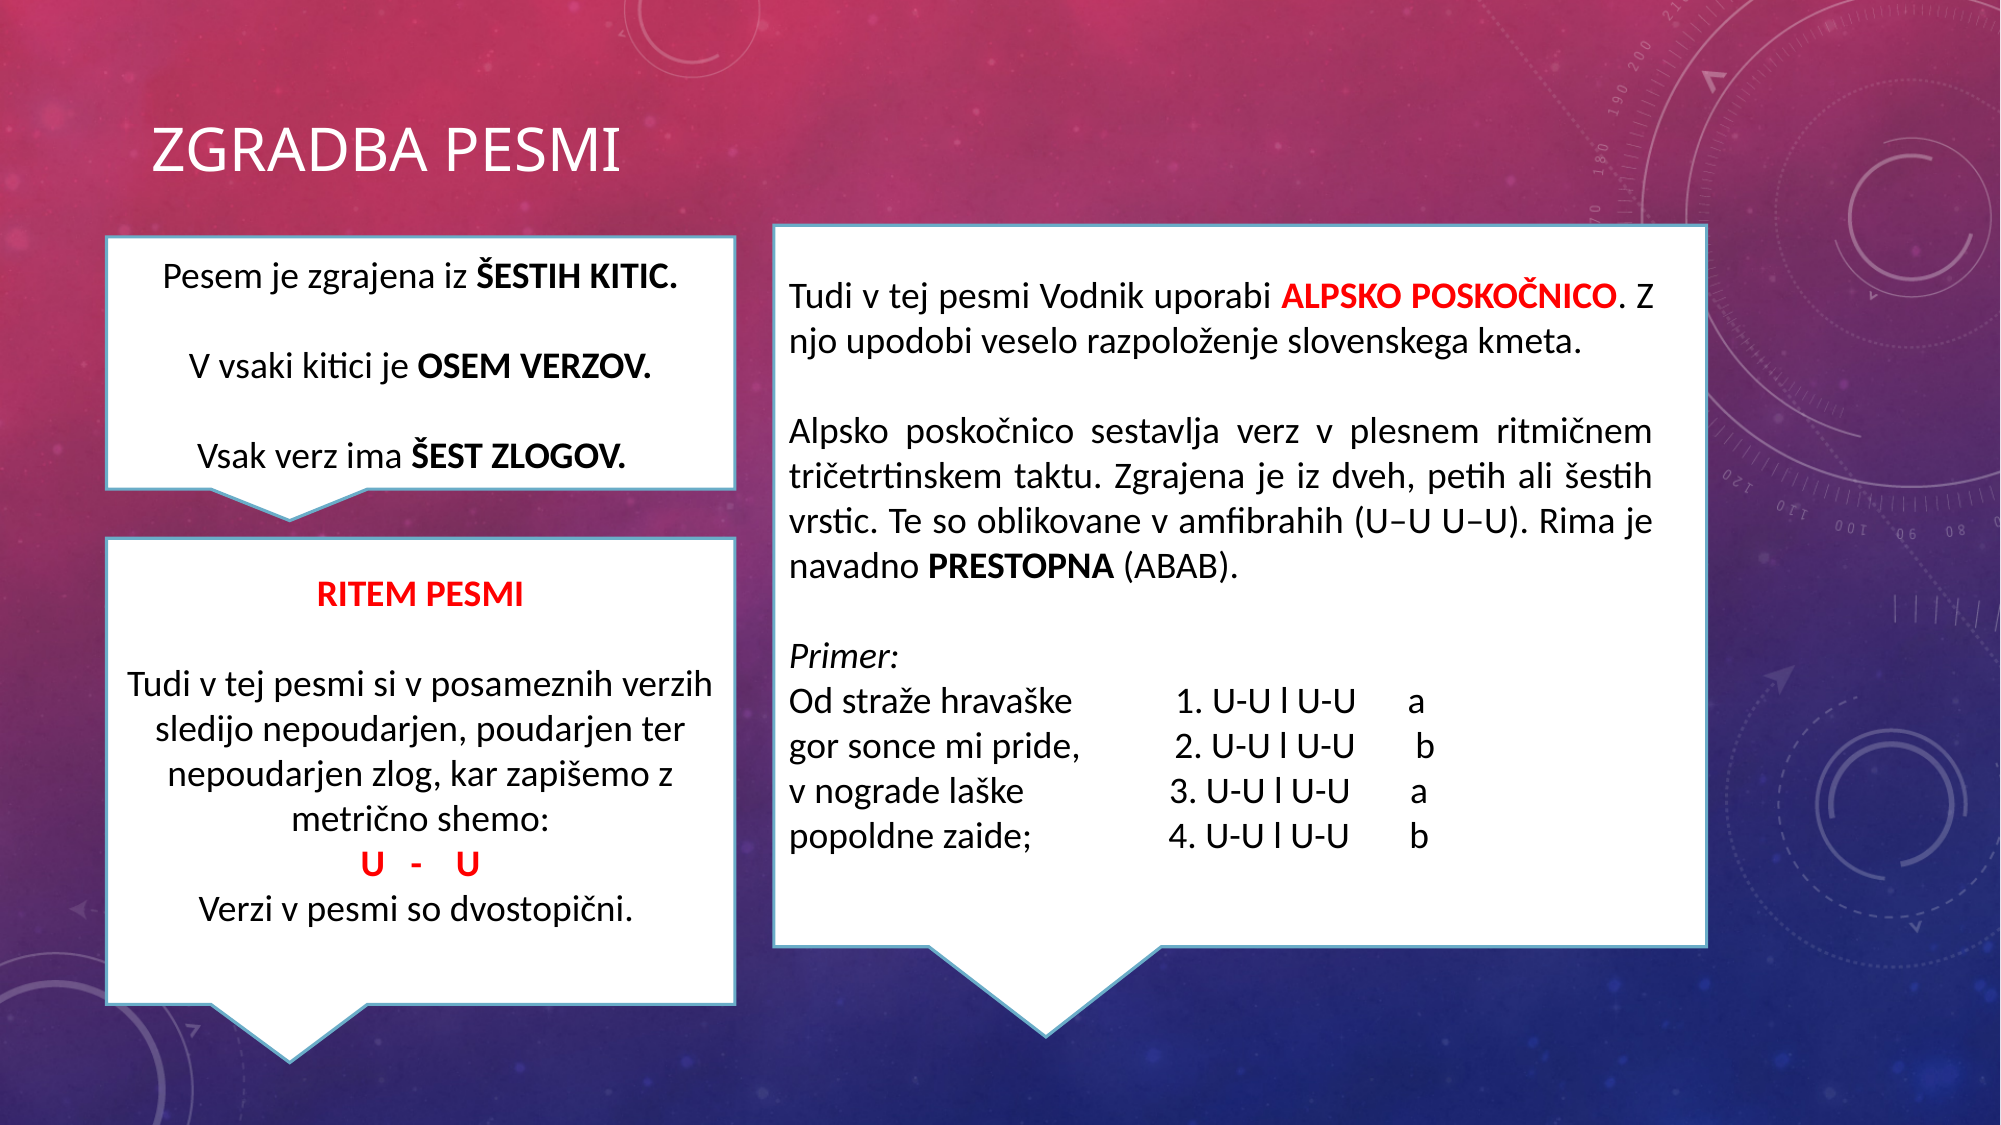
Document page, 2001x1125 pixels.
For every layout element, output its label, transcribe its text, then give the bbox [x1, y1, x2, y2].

text_box RITEM PESMI Tudi v tej pesmi si v posameznih verzih sledijo nepoudarjen, poudarjen ter nepoudarjen zlog, kar zapišemo z metrično shemo: U - U Verzi v pesmi so dvostopični. [106, 538, 735, 1063]
text_box Pesem je zgrajena iz ŠESTIH KITIC. V vsaki kitici je OSEM VERZOV. Vsak verz ima ŠEST ZLOGOV. [106, 236, 735, 521]
text_box Tudi v tej pesmi Vodnik uporabi ALPSKO POSKOČNICO. Z njo upodobi veselo razpoloženje slovenskega kmeta. Alpsko poskočnico sestavlja verz v plesnem ritmičnem tričetrtinskem taktu. Zgrajena je iz dveh, petih ali šestih vrstic. Te so oblikovane v amfibrahih (U–U U–U). Rima je navadno PRESTOPNA (ABAB). Primer: Od straže hravaške 1. U-U l U-U a gor sonce mi pride, 2. U-U l U-U b v nograde laške 3. U-U l U-U a popoldne zaide; 4. U-U l U-U b [773, 225, 1707, 1037]
title ZGRADBA PESMI [136, 99, 1775, 194]
